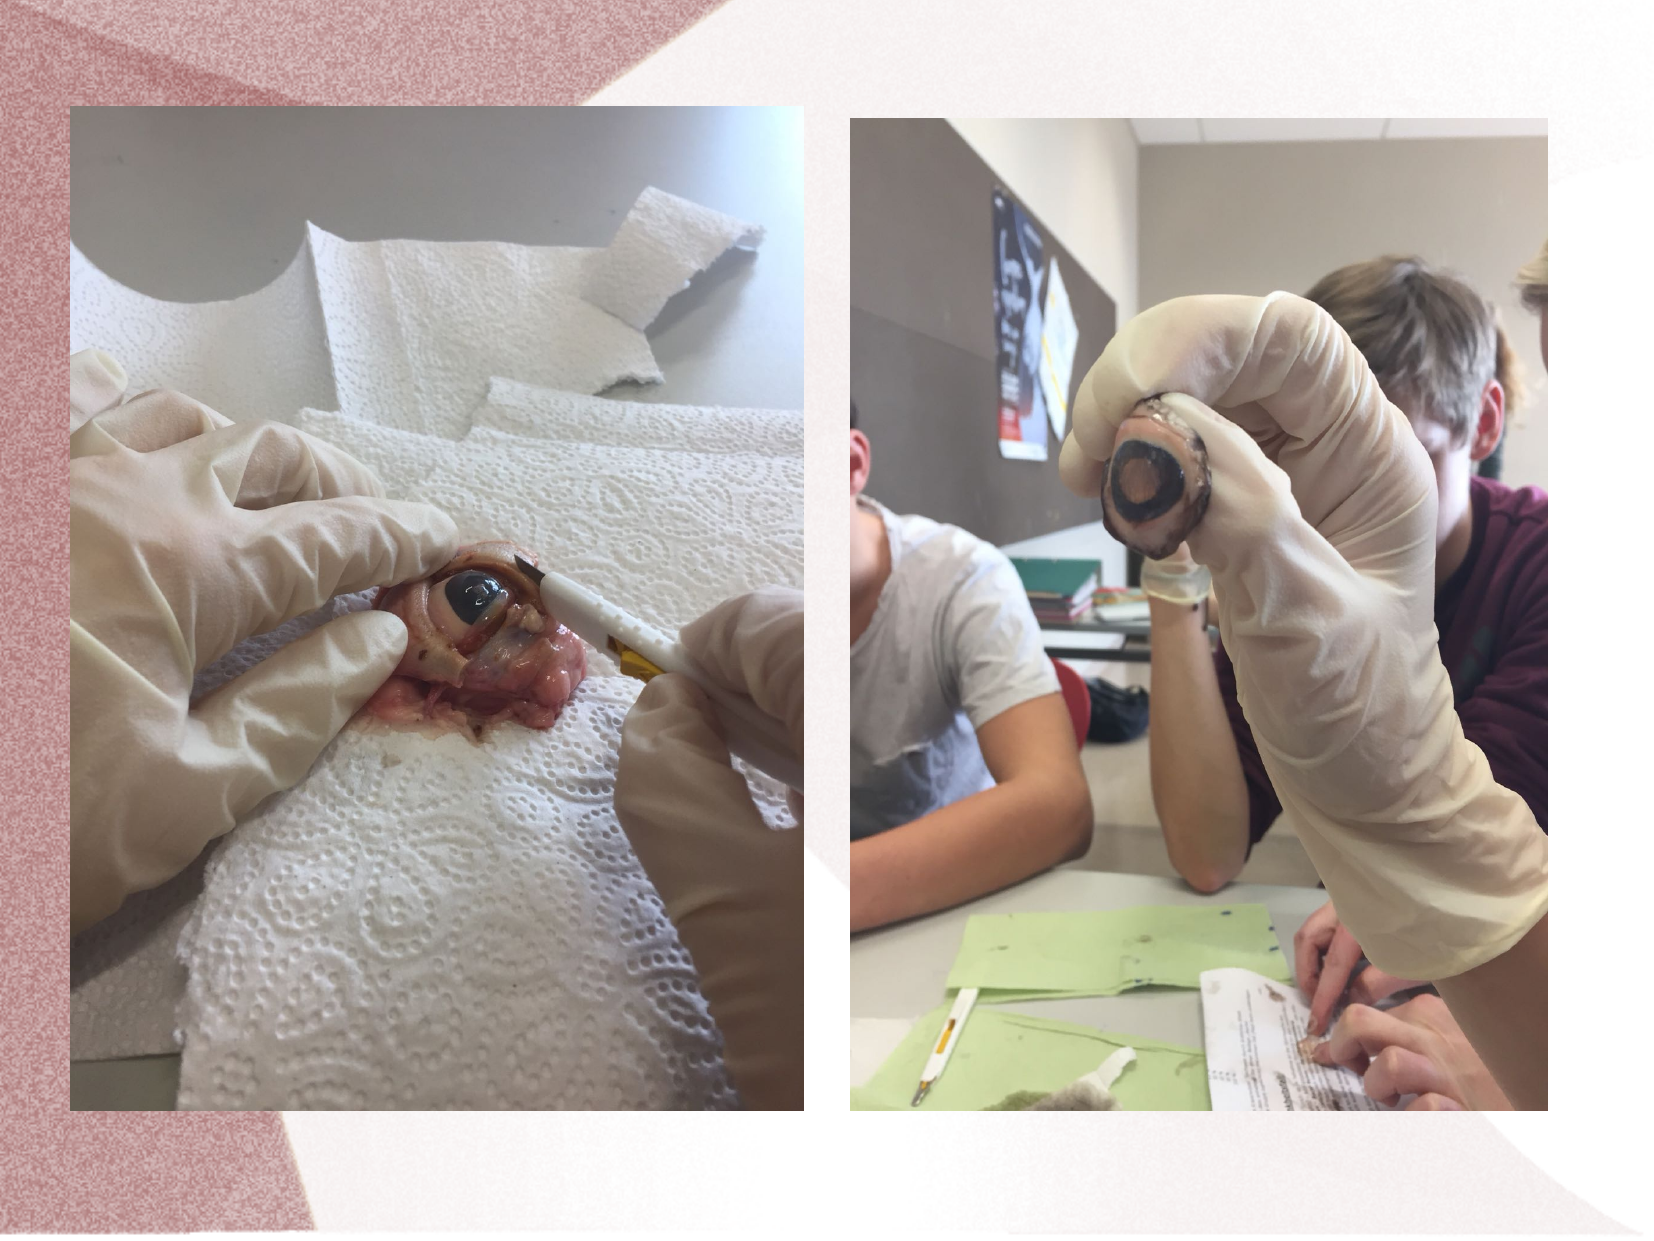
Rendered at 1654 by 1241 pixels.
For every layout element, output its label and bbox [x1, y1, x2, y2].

picture [850, 118, 1548, 1111]
picture [70, 106, 804, 1111]
